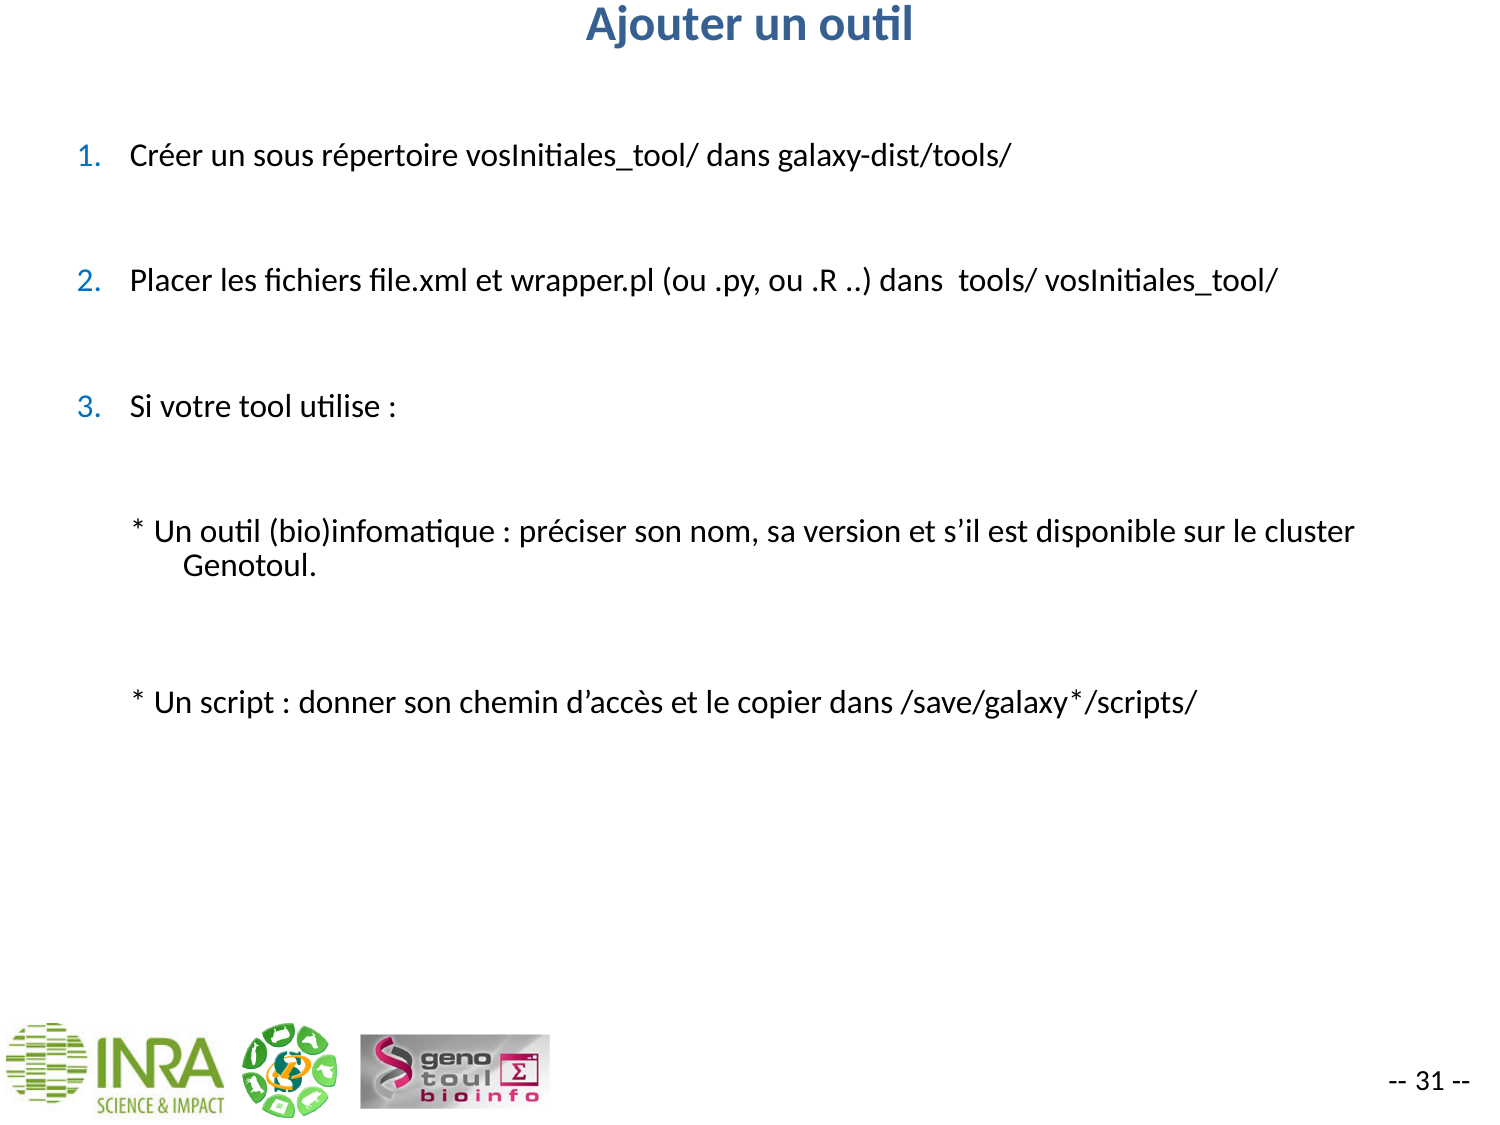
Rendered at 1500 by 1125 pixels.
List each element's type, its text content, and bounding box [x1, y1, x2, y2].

list Créer un sous répertoire vosInitiales_tool/ dans galaxy-dist/tools/ Placer les fichiers file.xml et wrapper.pl (ou .py, ou .R ..) dans tools/ vosInitiales_tool/ Si votre tool utilise : * Un outil (bio)infomatique : préciser son nom, sa version et s’il est disponible sur le cluster Genotoul. * Un script : donner son chemin d’accès et le copier dans /save/galaxy*/scripts/ [41, 141, 1447, 847]
text_box Ajouter un outil [0, 0, 1500, 73]
picture [242, 1023, 337, 1118]
picture [360, 1034, 550, 1109]
picture [5, 1023, 225, 1125]
